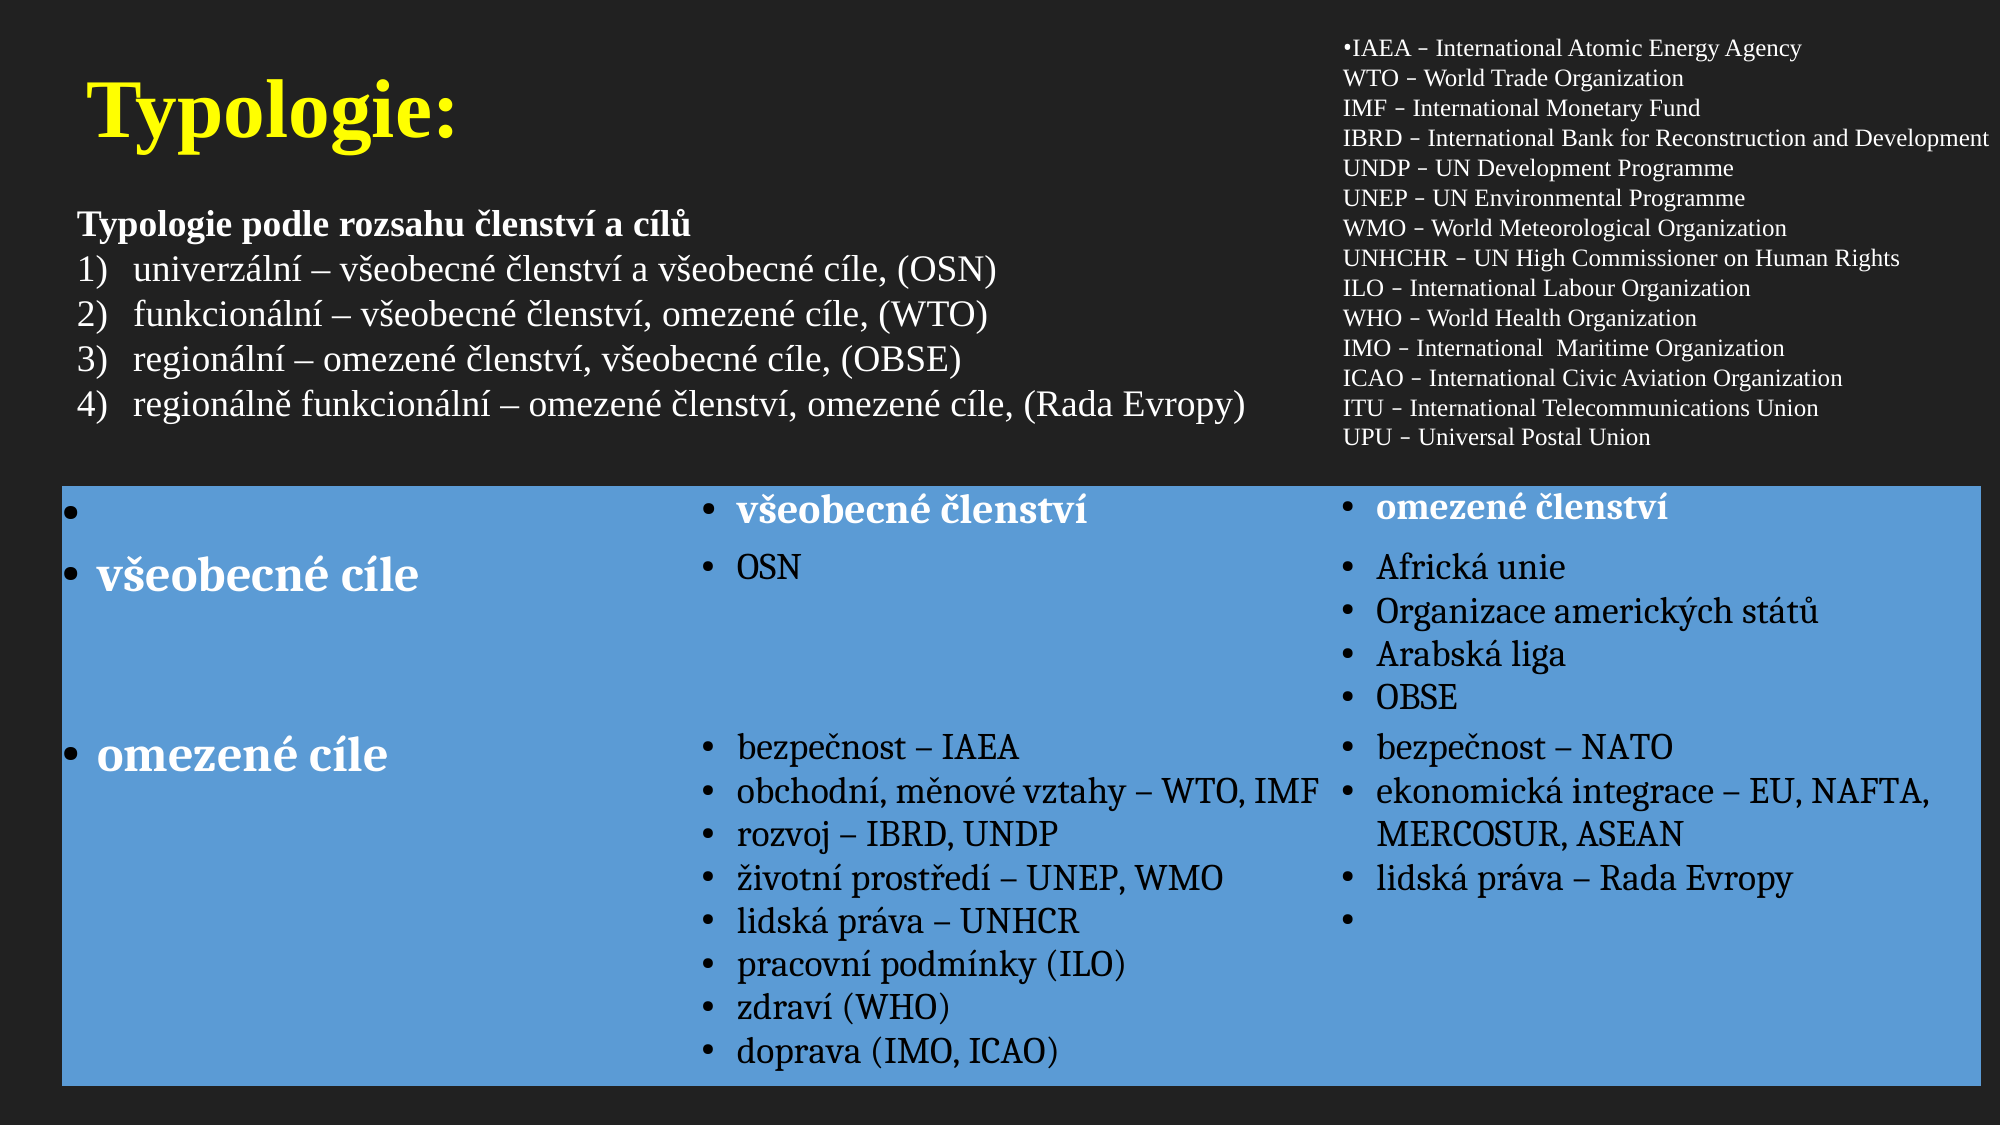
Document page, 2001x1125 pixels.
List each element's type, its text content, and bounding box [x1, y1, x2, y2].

table_header všeobecné členství [701, 486, 1341, 546]
table_cell Africká unie Organizace amerických států Arabská liga OBSE [1341, 546, 1981, 726]
table_cell OSN [701, 546, 1341, 726]
table_cell bezpečnost – NATO ekonomická integrace – EU, NAFTA, MERCOSUR, ASEAN lidská práva – Rada Evropy [1341, 726, 1981, 1086]
table_cell všeobecné cíle [62, 546, 701, 726]
table_header omezené členství [1341, 486, 1981, 546]
table_cell omezené cíle [62, 726, 701, 1086]
text_box IAEA – International Atomic Energy Agency WTO – World Trade Organization IMF – International Monetary Fund IBRD – International Bank for Reconstruction and Development UNDP – UN Development Programme UNEP – UN Environmental Programme WMO – World Meteorological Organization UNHCHR – UN High Commissioner on Human Rights ILO – International Labour Organization WHO – World Health Organization IMO – International Maritime Organization ICAO – International Civic Aviation Organization ITU – International Telecommunications Union UPU – Universal Postal Union [1328, 24, 2000, 458]
table_header [62, 486, 701, 546]
text_box Typologie: Typologie podle rozsahu členství a cílů univerzální – všeobecné členství a všeobecné cíle, (OSN) funkcionální – všeobecné členství, omezené cíle, (WTO) regionální – omezené členství, všeobecné cíle, (OBSE) regionálně funkcionální – omezené členství, omezené cíle, (Rada Evropy) [62, 47, 1328, 432]
table_cell bezpečnost – IAEA obchodní, měnové vztahy – WTO, IMF rozvoj – IBRD, UNDP životní prostředí – UNEP, WMO lidská práva – UNHCR pracovní podmínky (ILO) zdraví (WHO) doprava (IMO, ICAO) [701, 726, 1341, 1086]
